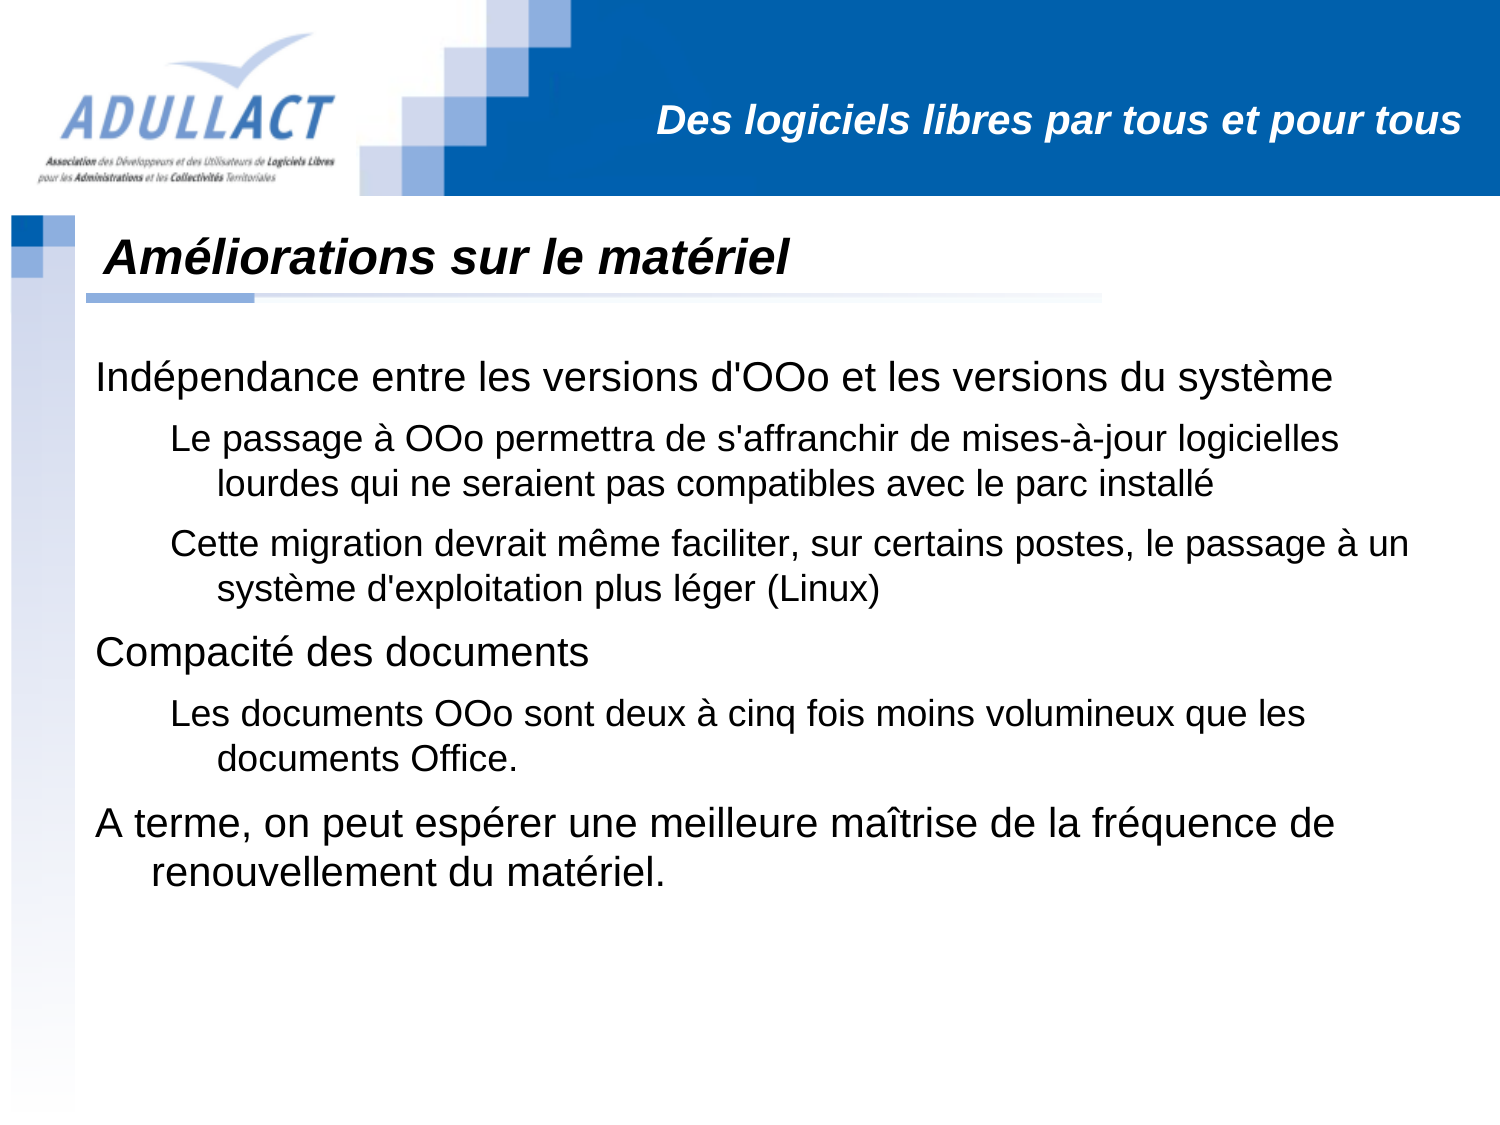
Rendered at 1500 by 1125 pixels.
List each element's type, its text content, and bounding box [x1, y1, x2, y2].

picture [86, 293, 1102, 303]
title Améliorations sur le matériel [88, 219, 1459, 292]
list Indépendance entre les versions d'OOo et les versions du système Le passage à OOo permettra de s'affranchir de mises-à-jour logicielles lourdes qui ne seraient pas compatibles avec le parc installé Cette migration devrait même faciliter, sur certains postes, le passage à un système d'exploitation plus léger (Linux) Compacité des documents Les documents OOo sont deux à cinq fois moins volumineux que les documents Office. A terme, on peut espérer une meilleure maîtrise de la fréquence de renouvellement du matériel. [95, 350, 1445, 1103]
picture [10, 214, 75, 1113]
picture [31, 29, 346, 189]
picture [356, 0, 1500, 196]
